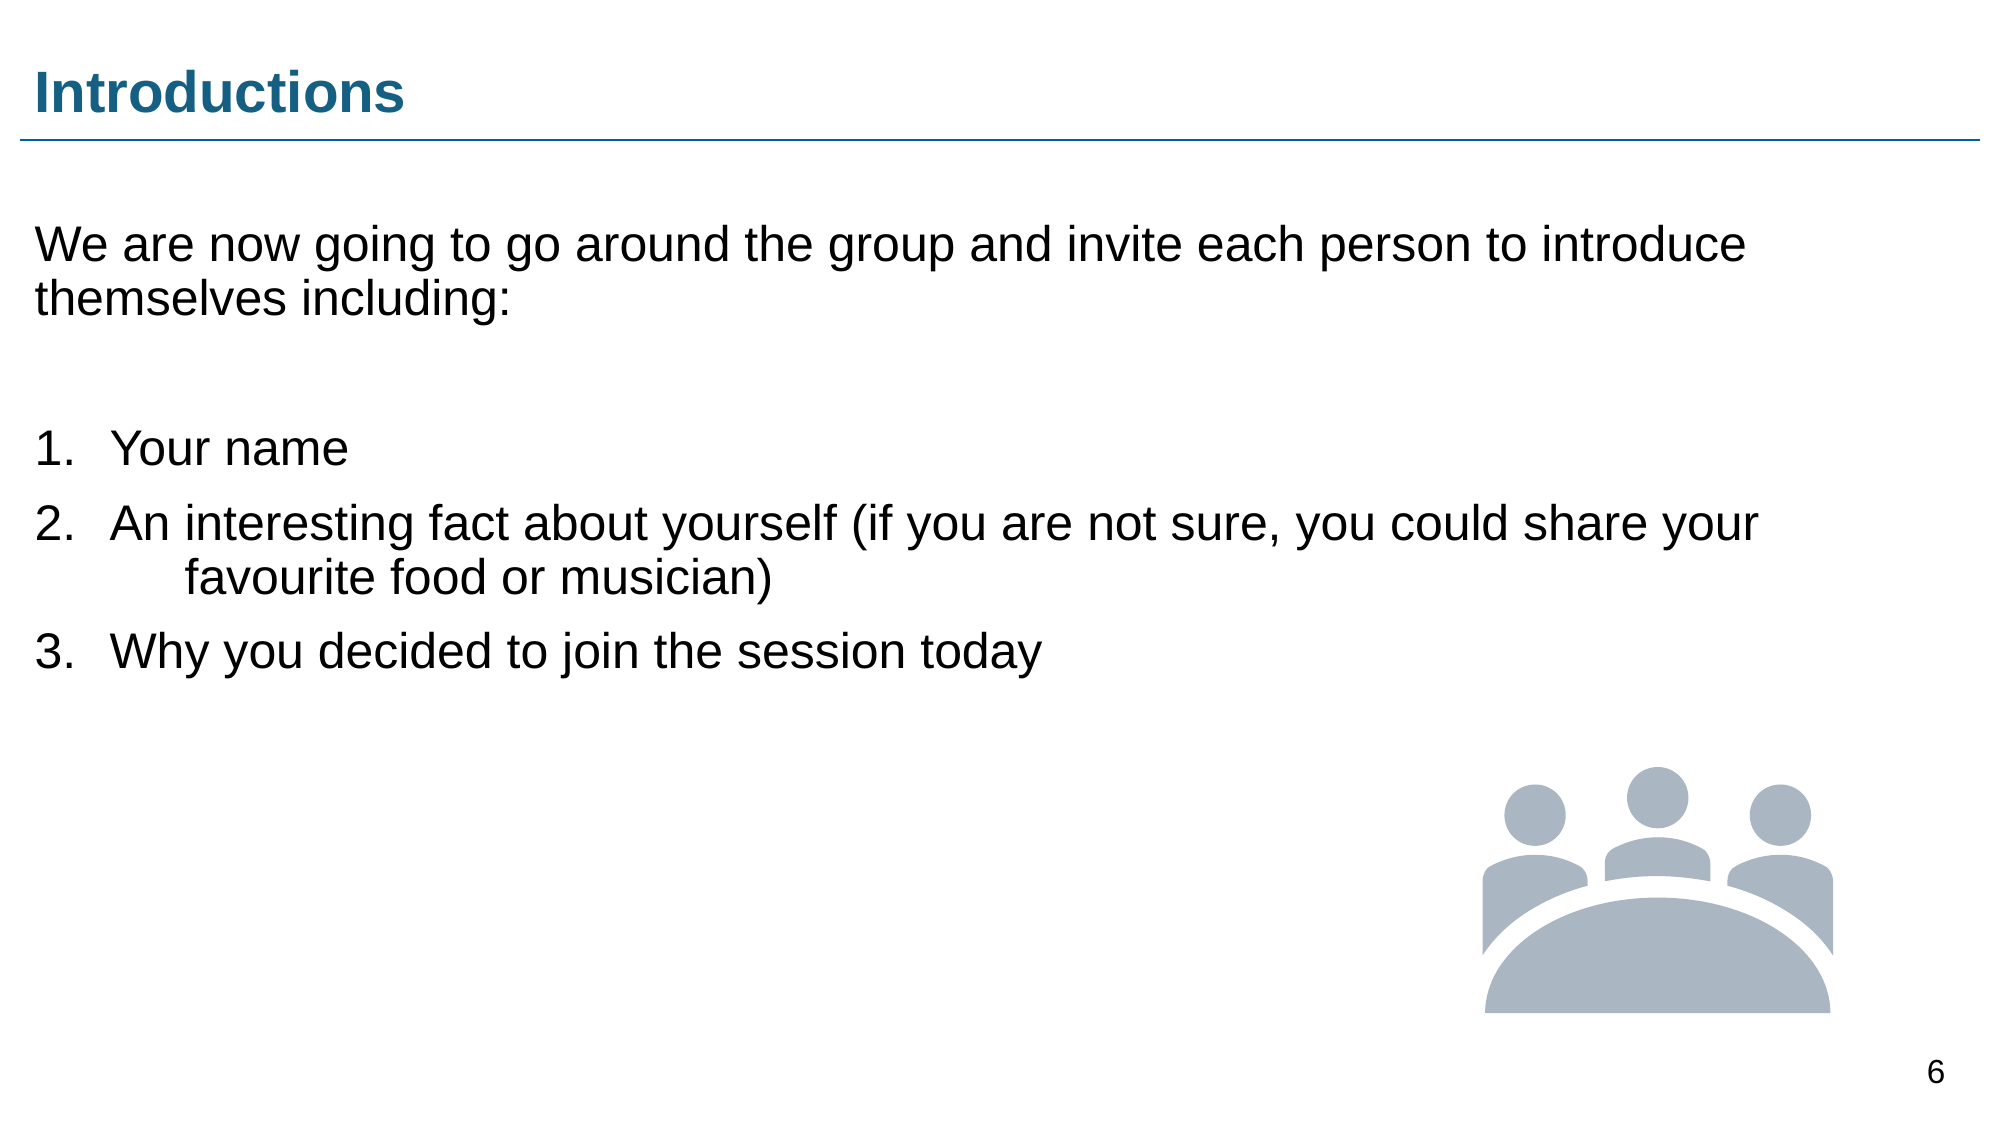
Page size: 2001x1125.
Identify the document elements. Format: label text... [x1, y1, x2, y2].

title Introductions [19, 47, 1981, 140]
picture [1445, 677, 1871, 1103]
list We are now going to go around the group and invite each person to introduce themselves including: Your name An interesting fact about yourself (if you are not sure, you could share your favourite food or musician) Why you decided to join the session today [19, 140, 1981, 1043]
text_box [1911, 1042, 1983, 1103]
